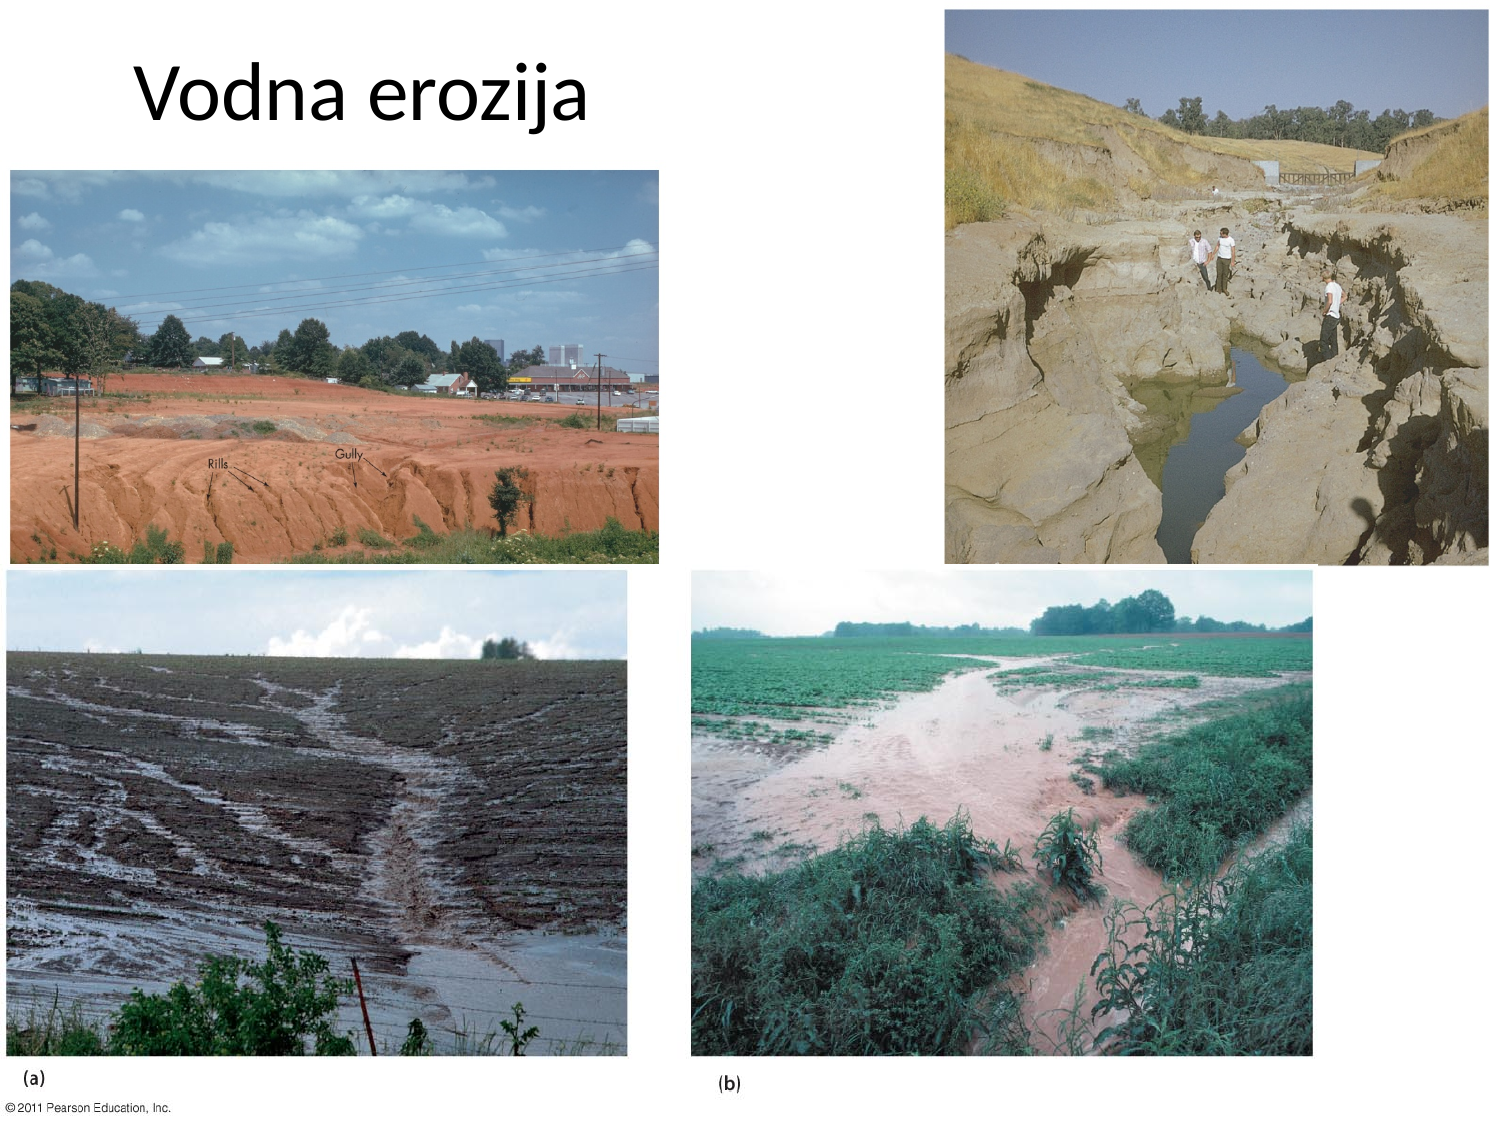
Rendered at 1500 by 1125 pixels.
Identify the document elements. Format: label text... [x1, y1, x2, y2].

title Vodna erozija [0, 0, 725, 175]
picture [0, 0, 1500, 1125]
